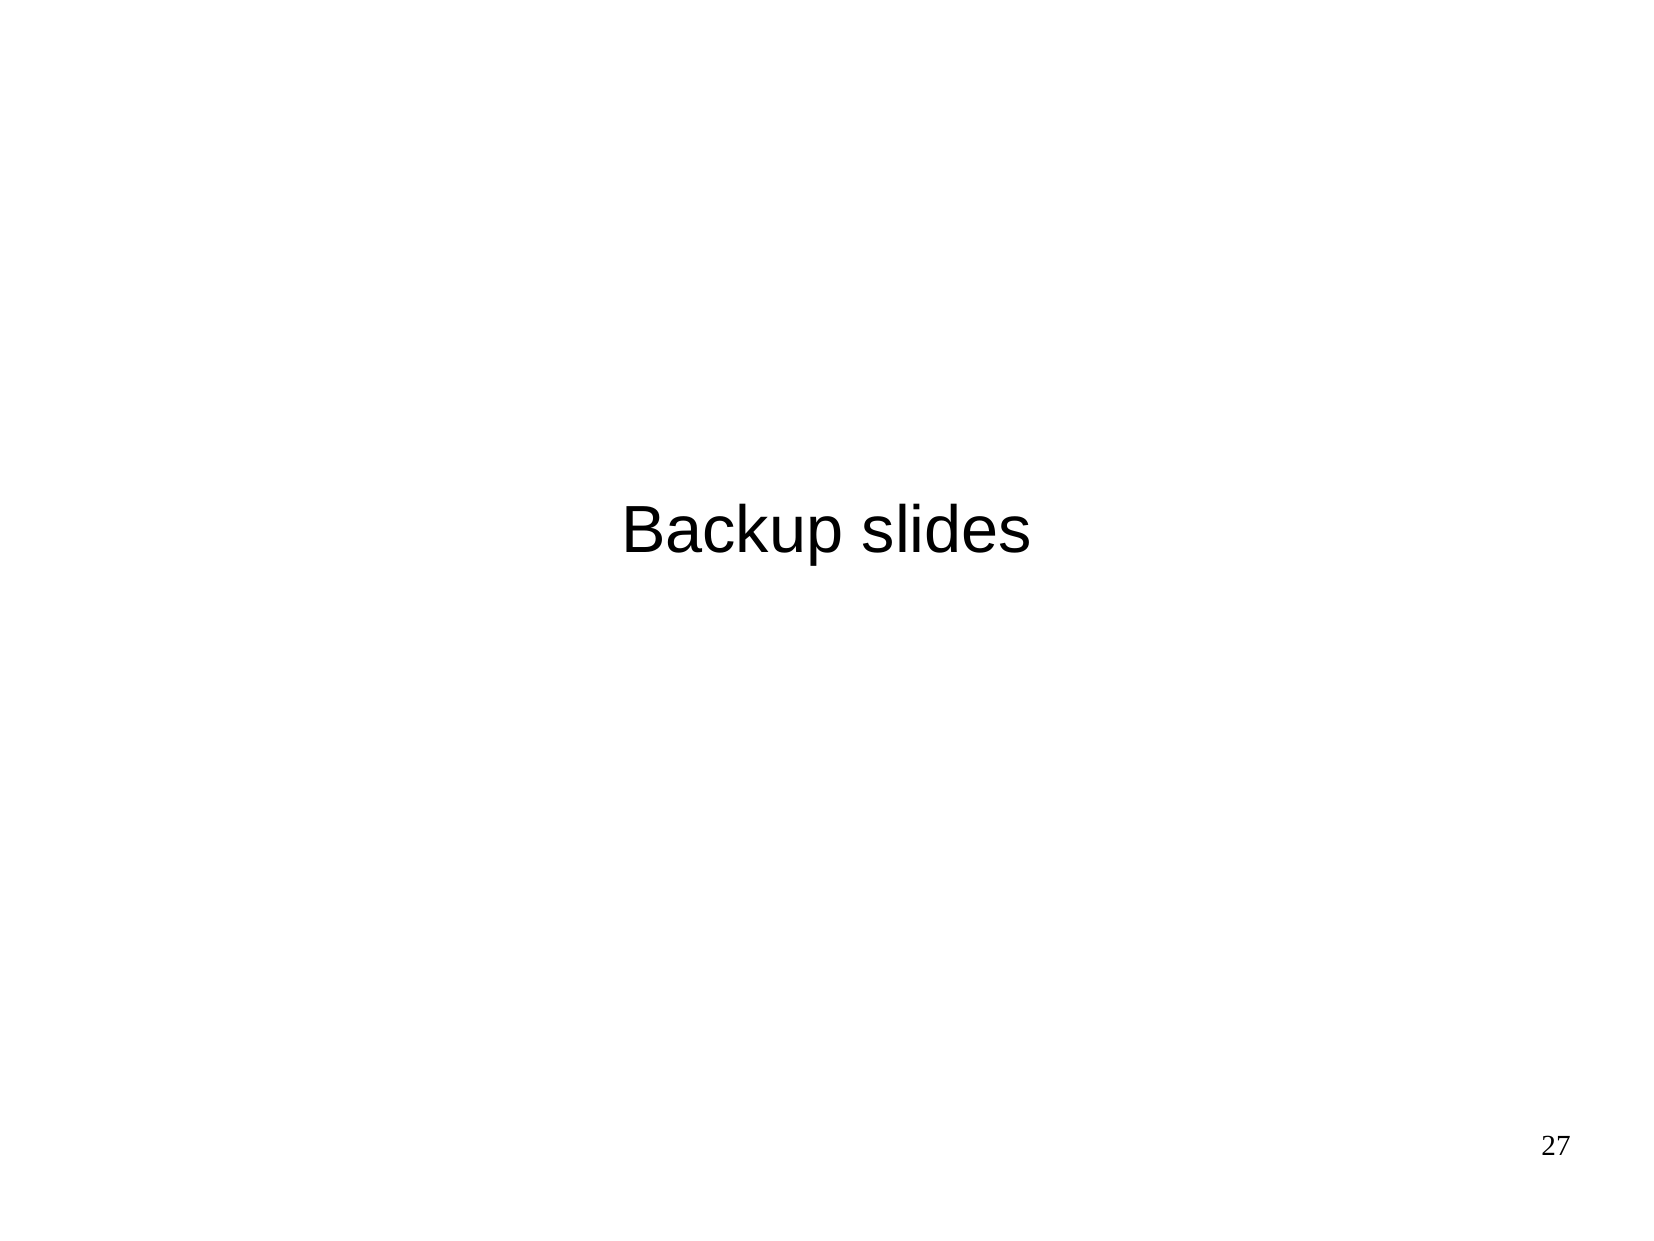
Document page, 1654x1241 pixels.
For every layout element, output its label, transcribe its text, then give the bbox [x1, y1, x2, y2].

subtitle Backup slides [82, 49, 1571, 1010]
